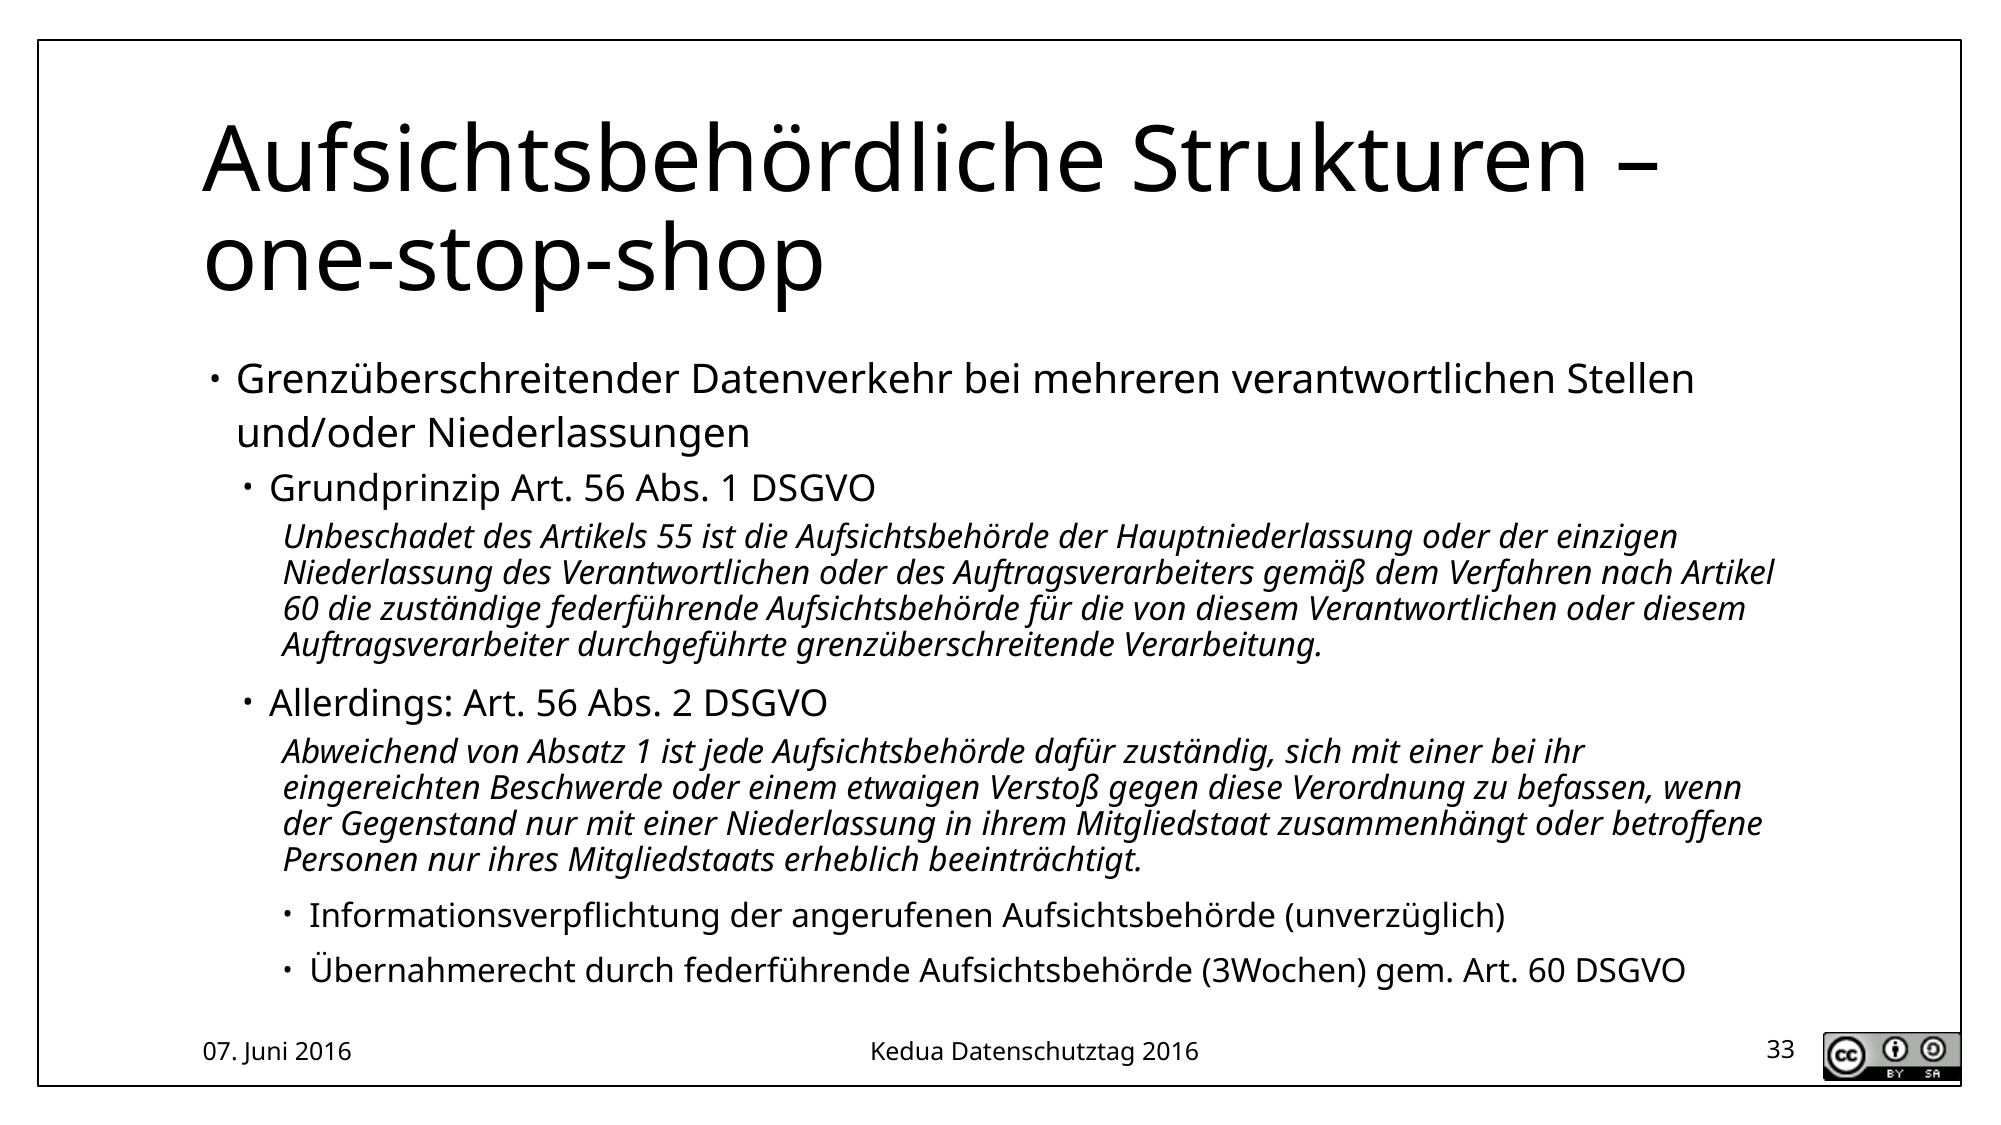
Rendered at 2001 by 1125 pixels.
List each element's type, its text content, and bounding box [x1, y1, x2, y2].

slide_number <Foliennummer> [1530, 1020, 1811, 1081]
footer Kedua Datenschutztag 2016 [647, 1020, 1422, 1081]
list Grenzüberschreitender Datenverkehr bei mehreren verantwortlichen Stellen und/oder Niederlassungen Grundprinzip Art. 56 Abs. 1 DSGVO Unbeschadet des Artikels 55 ist die Aufsichtsbehörde der Hauptniederlassung oder der einzigen Niederlassung des Verantwortlichen oder des Auftragsverarbeiters gemäß dem Verfahren nach Artikel 60 die zuständige federführende Aufsichtsbehörde für die von diesem Verantwortlichen oder diesem Auftragsverarbeiter durchgeführte grenzüberschreitende Verarbeitung. Allerdings: Art. 56 Abs. 2 DSGVO Abweichend von Absatz 1 ist jede Aufsichtsbehörde dafür zuständig, sich mit einer bei ihr eingereichten Beschwerde oder einem etwaigen Verstoß gegen diese Verordnung zu befassen, wenn der Gegenstand nur mit einer Niederlassung in ihrem Mitgliedstaat zusammenhängt oder betroffene Personen nur ihres Mitgliedstaats erheblich beeinträchtigt. Informationsverpflichtung der angerufenen Aufsichtsbehörde (unverzüglich) Übernahmerecht durch federführende Aufsichtsbehörde (3Wochen) gem. Art. 60 DSGVO [187, 337, 1808, 1000]
slide_number 07. Juni 2016 [187, 1020, 570, 1081]
title Aufsichtsbehördliche Strukturen – one-stop-shop [187, 99, 1808, 323]
picture [1823, 1032, 1962, 1081]
